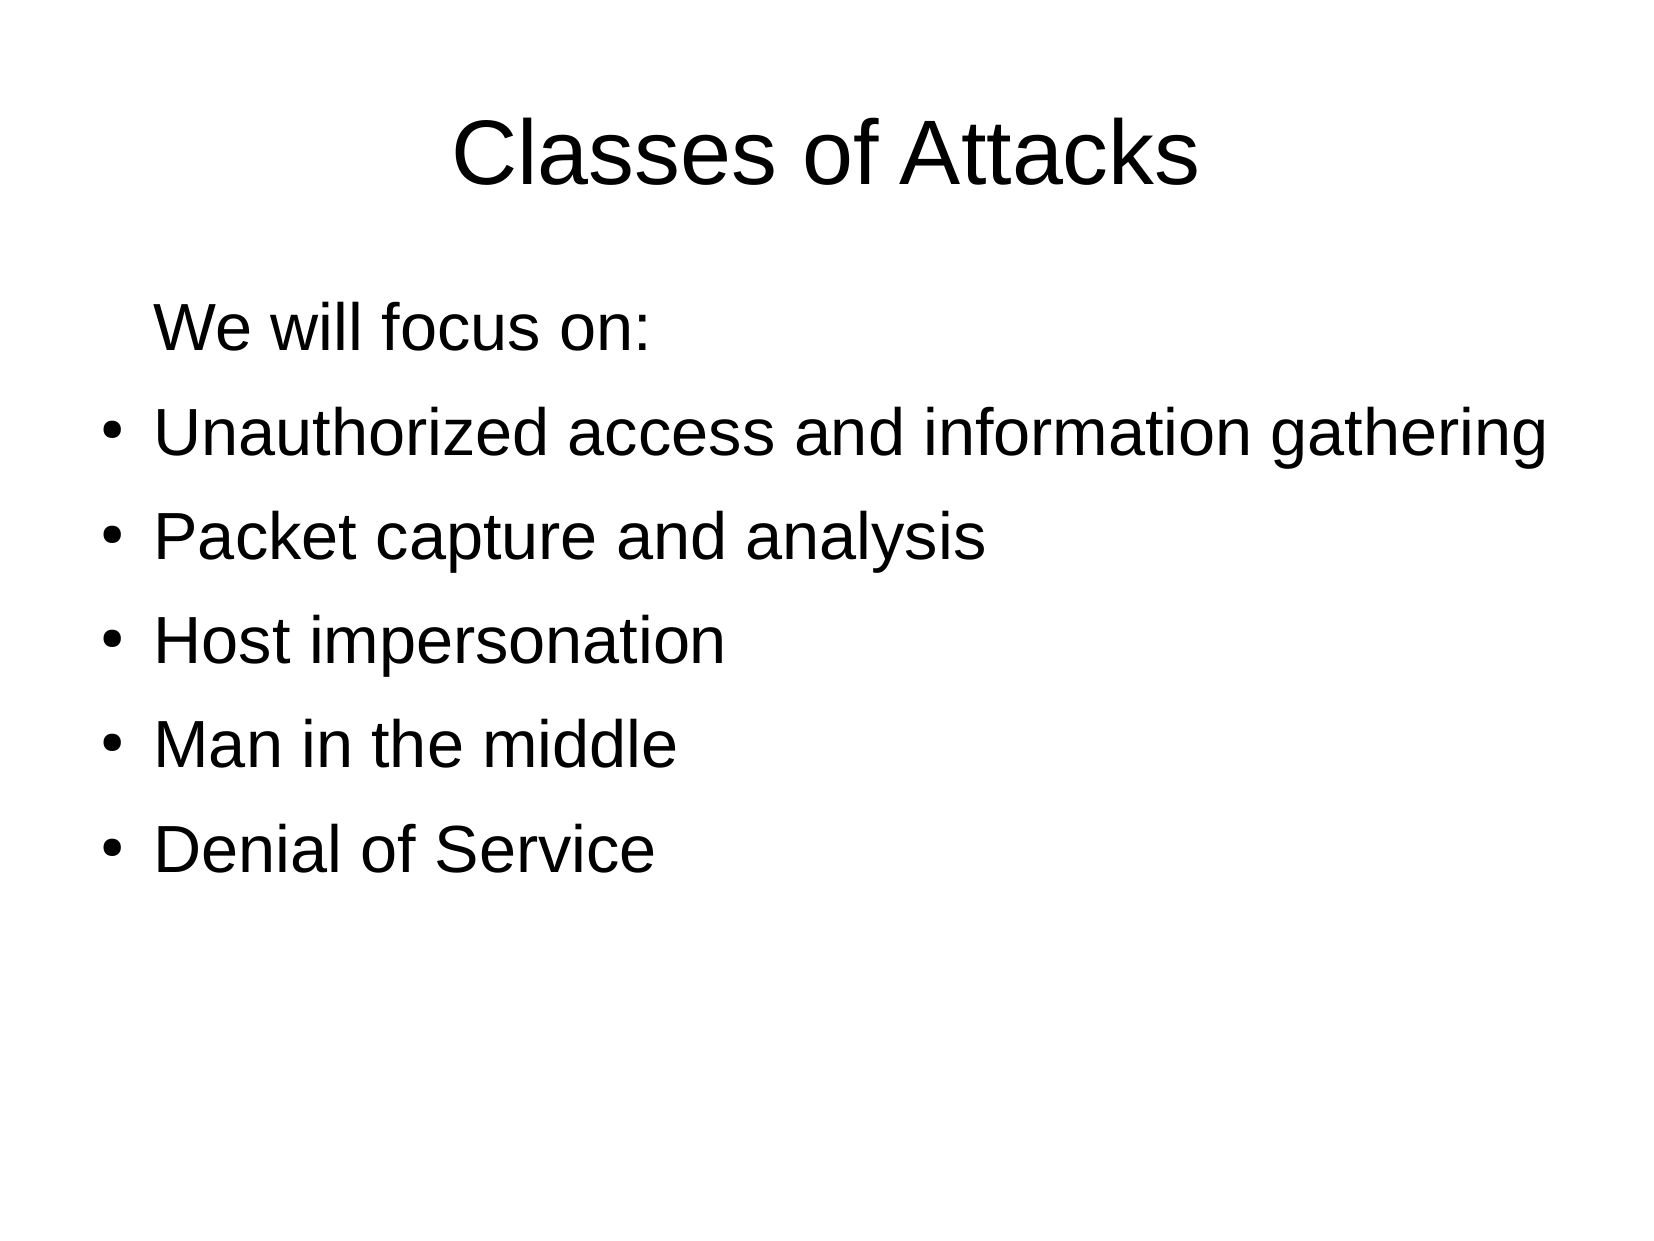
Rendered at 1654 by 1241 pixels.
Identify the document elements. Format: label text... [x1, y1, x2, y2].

title Classes of Attacks [82, 49, 1571, 257]
list We will focus on: Unauthorized access and information gathering Packet capture and analysis Host impersonation Man in the middle Denial of Service [82, 290, 1571, 1010]
